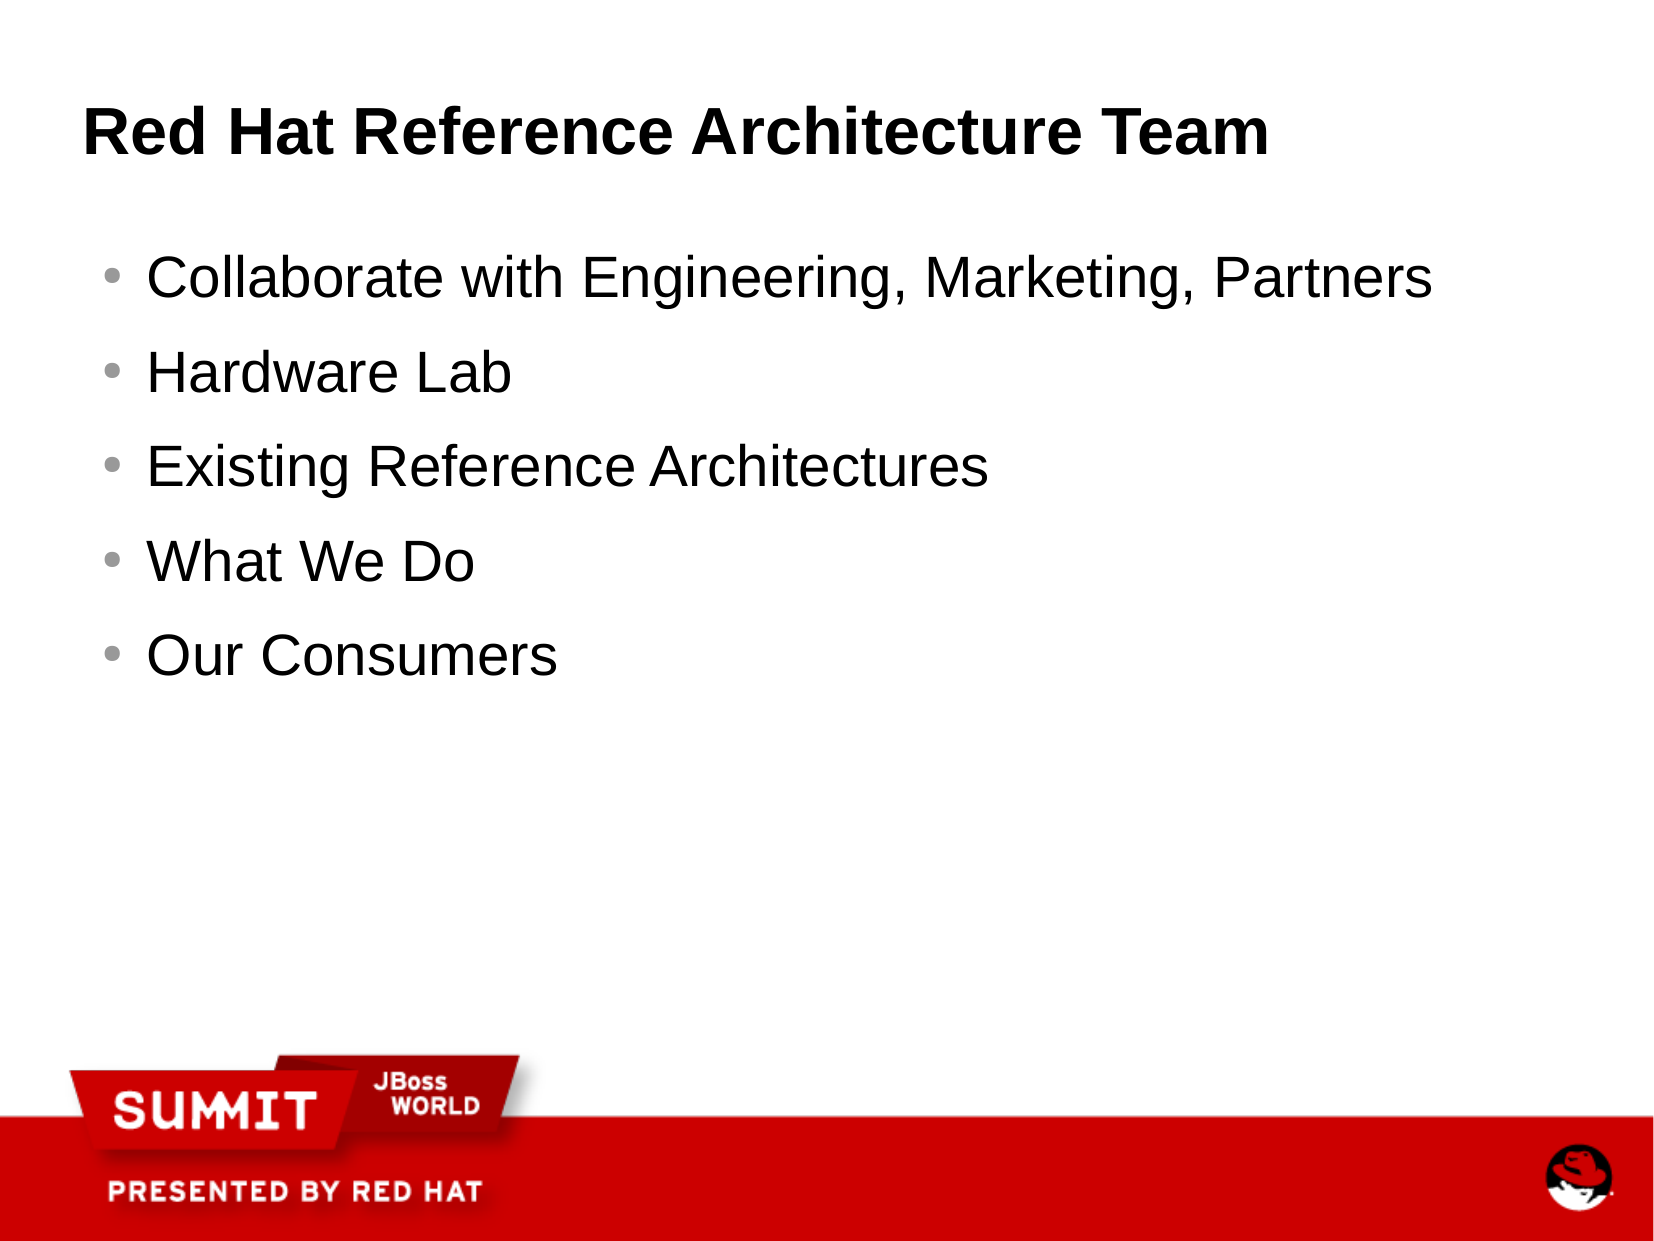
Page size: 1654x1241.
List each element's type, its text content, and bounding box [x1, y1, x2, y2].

list Collaborate with Engineering, Marketing, Partners Hardware Lab Existing Reference Architectures What We Do Our Consumers [86, 244, 1576, 1039]
picture [0, 1043, 1654, 1241]
title Red Hat Reference Architecture Team [82, 37, 1571, 226]
